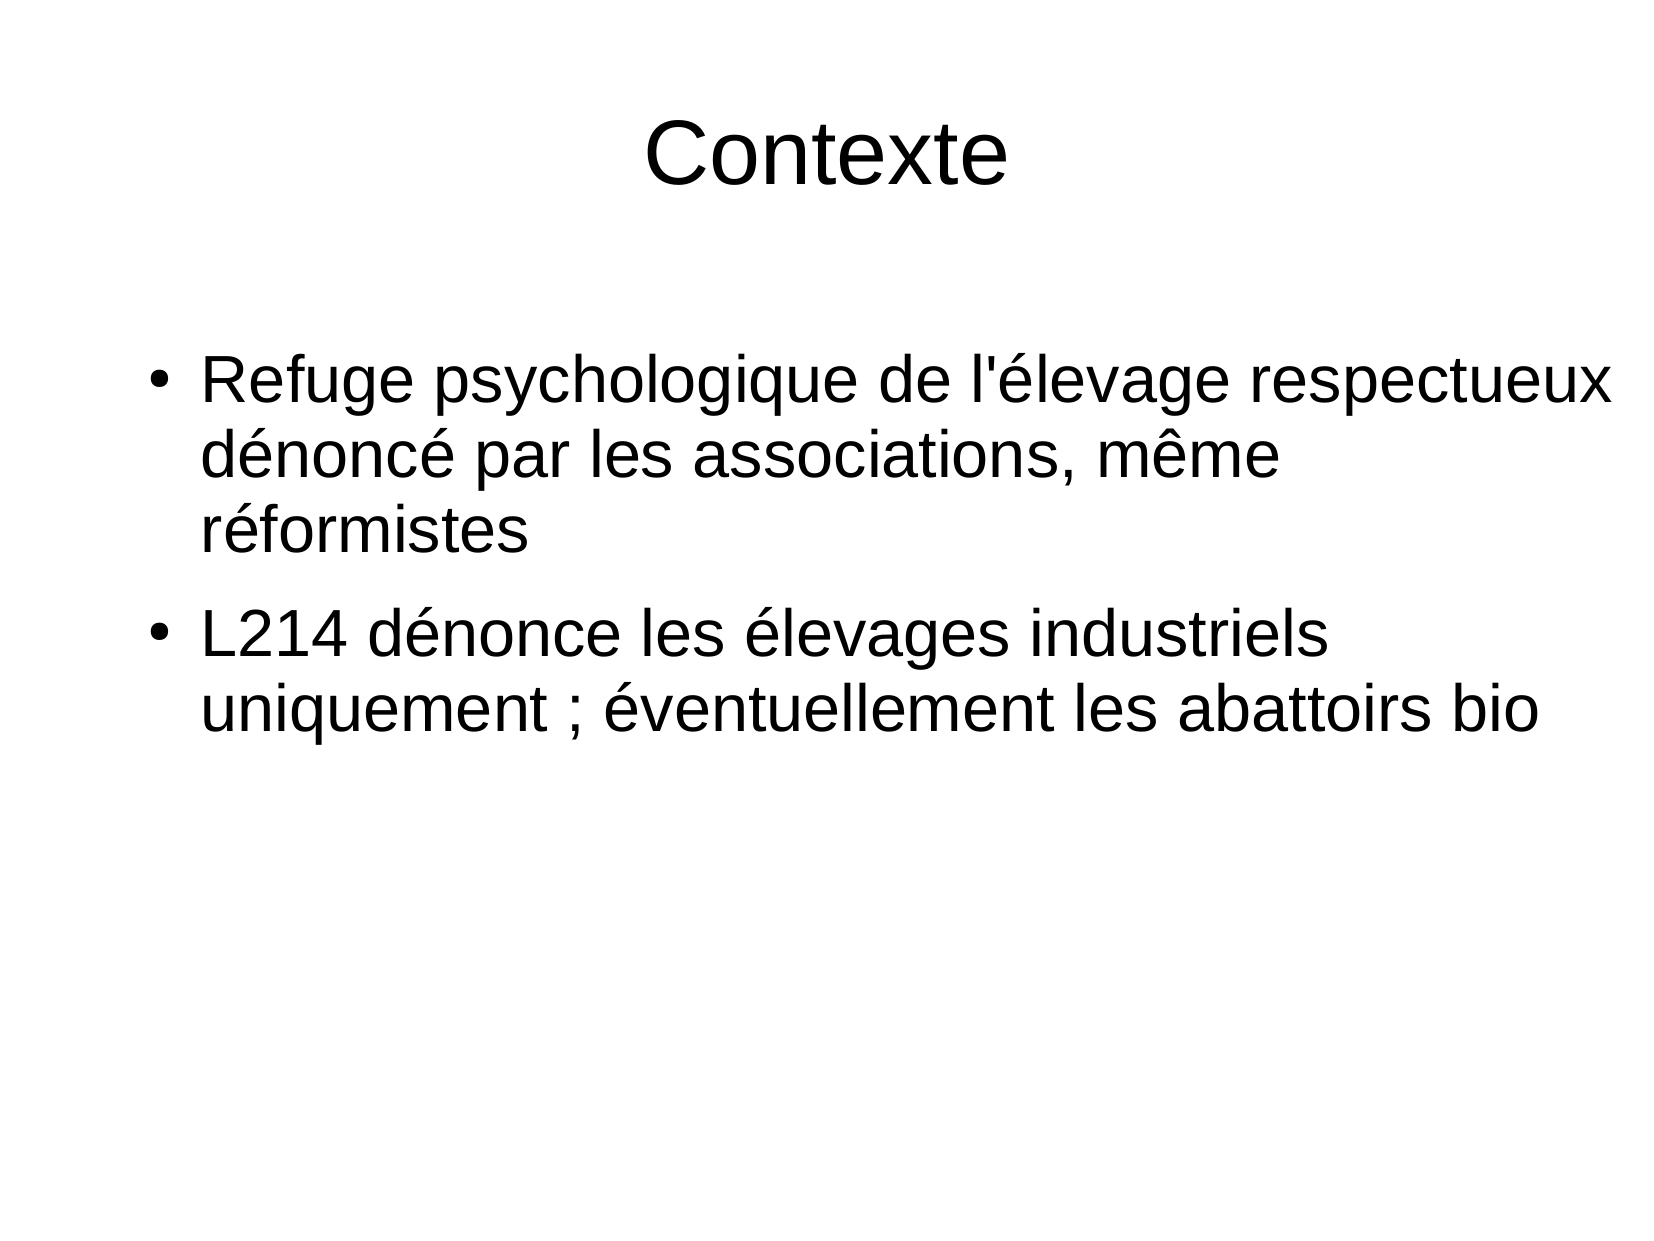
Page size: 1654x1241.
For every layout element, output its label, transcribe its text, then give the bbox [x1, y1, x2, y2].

list Refuge psychologique de l'élevage respectueux dénoncé par les associations, même réformistes L214 dénonce les élevages industriels uniquement ; éventuellement les abattoirs bio [129, 342, 1619, 821]
title Contexte [82, 49, 1571, 257]
